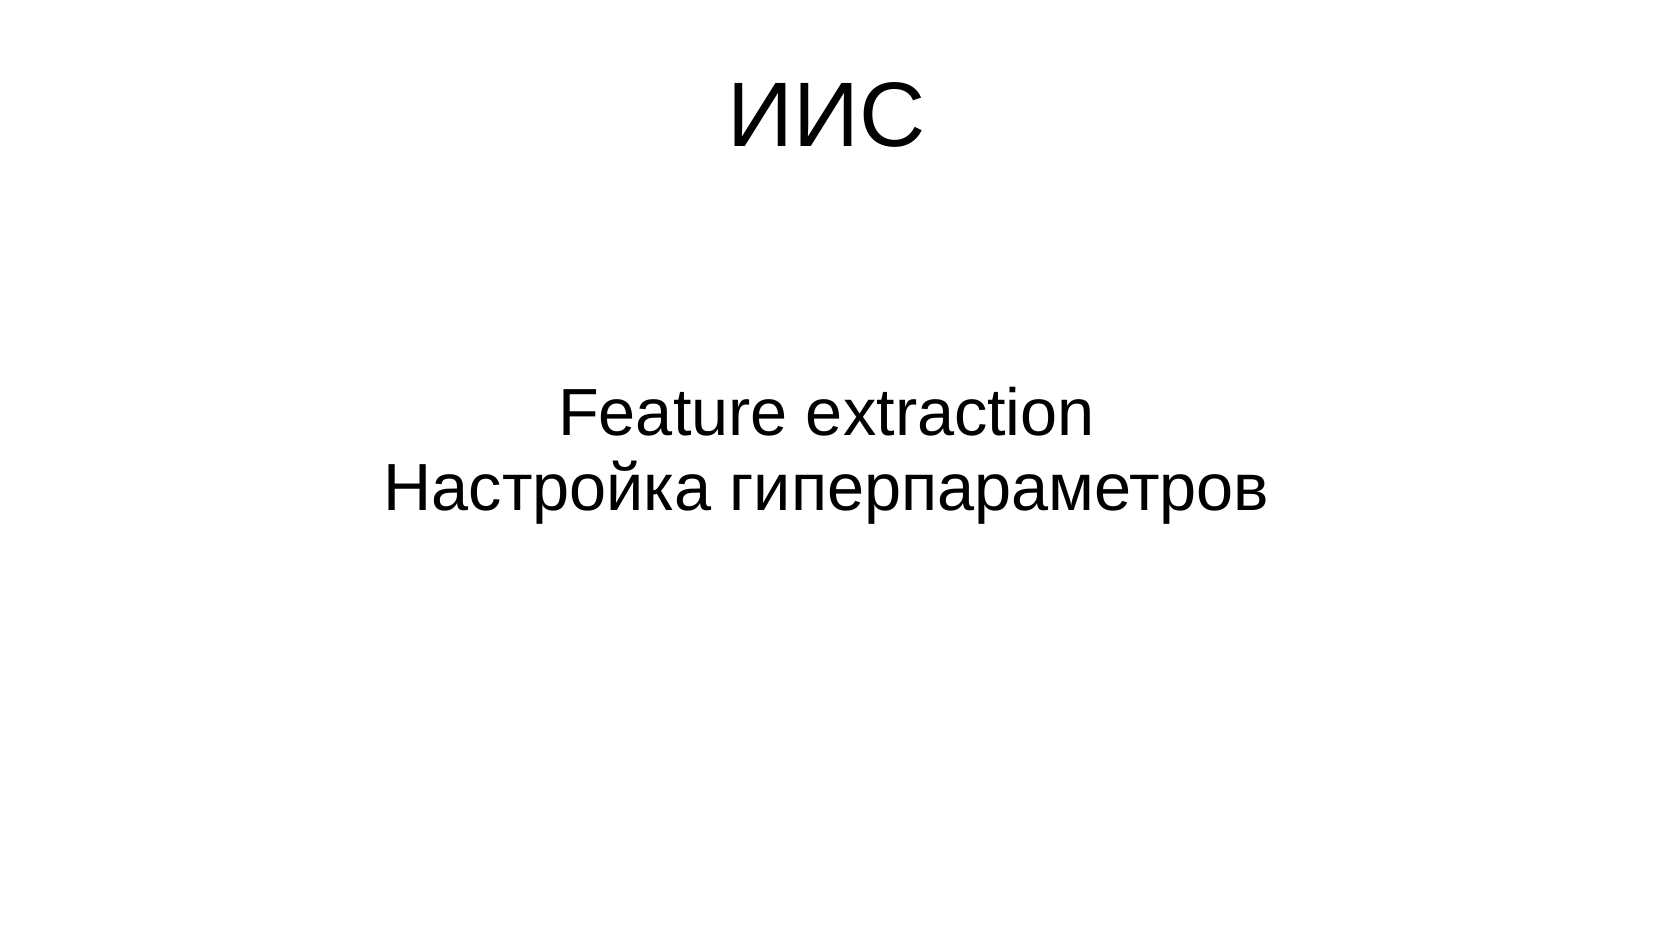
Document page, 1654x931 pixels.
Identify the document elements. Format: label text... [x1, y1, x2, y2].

title ИИС [82, 37, 1571, 193]
subtitle Feature extraction Настройка гиперпараметров [82, 217, 1571, 758]
